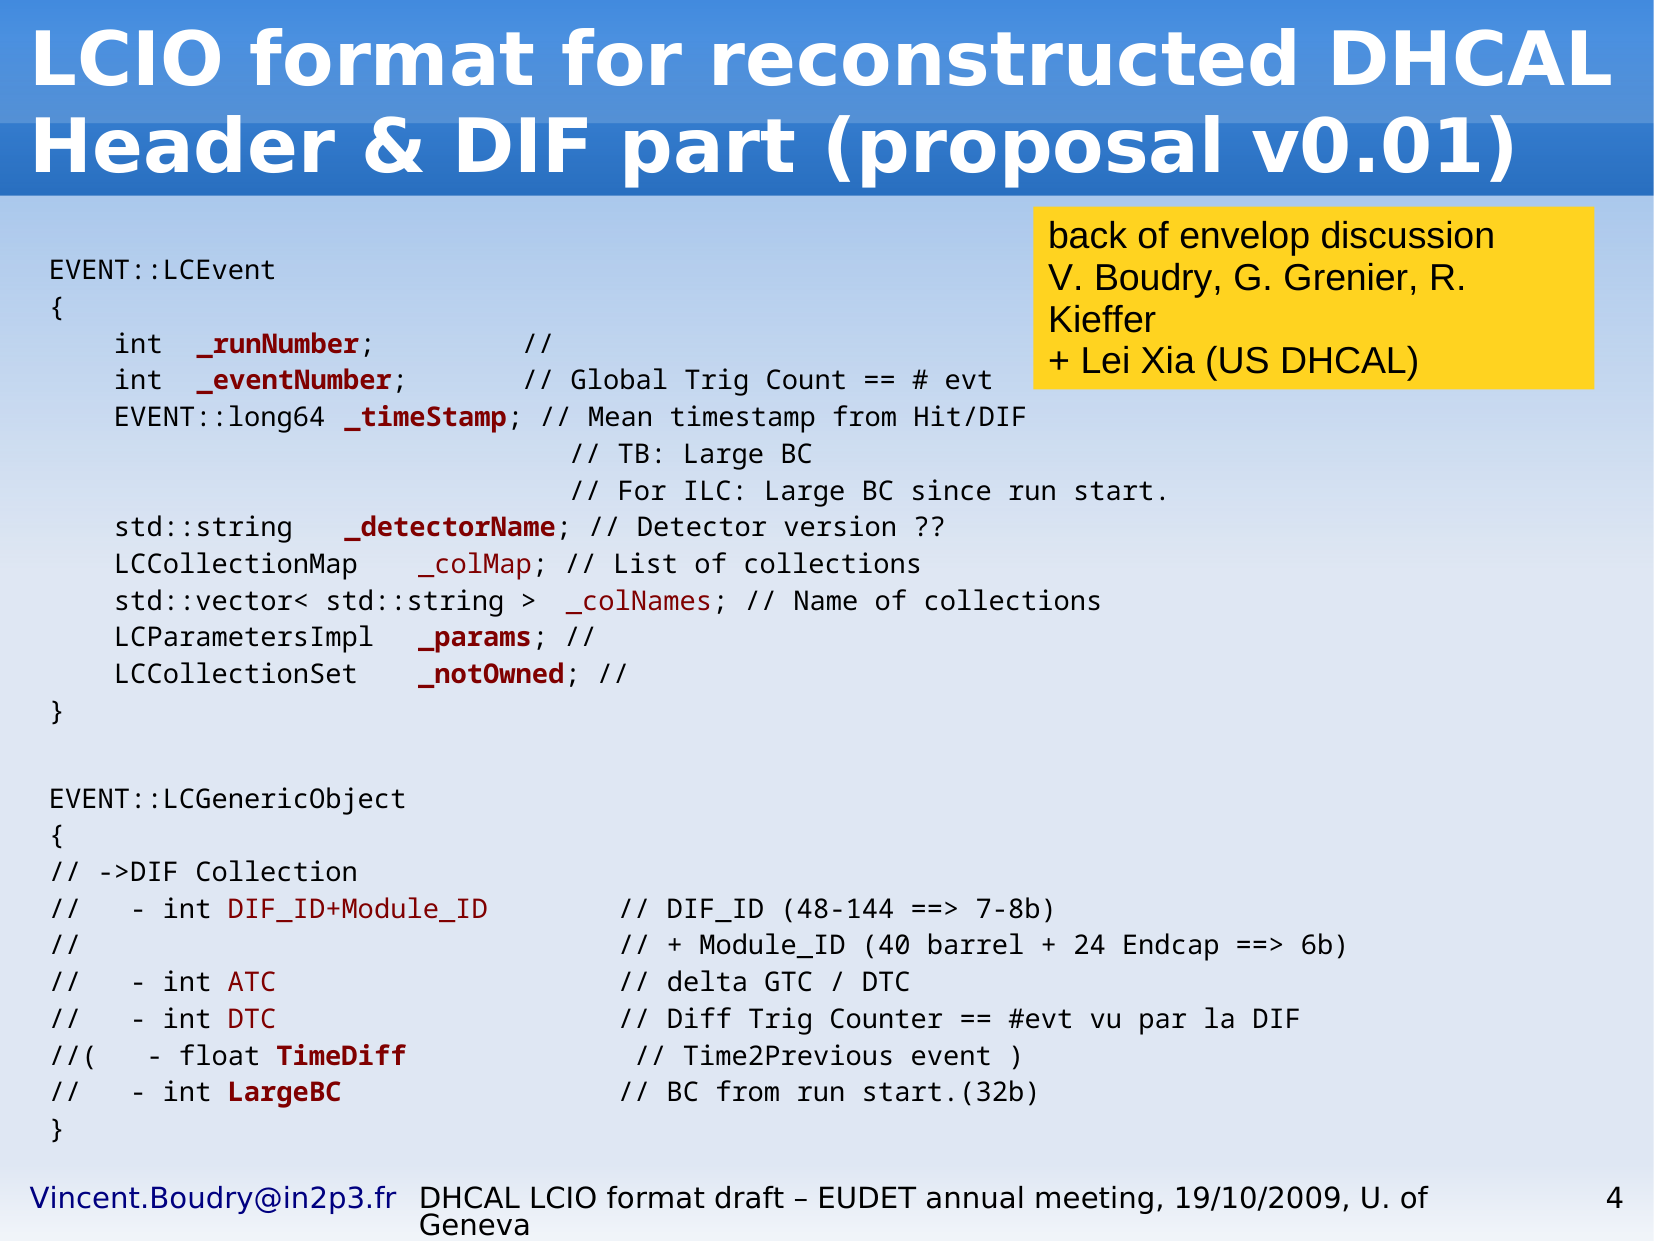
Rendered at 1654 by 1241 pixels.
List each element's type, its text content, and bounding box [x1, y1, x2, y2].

text_box back of envelop discussion V. Boudry, G. Grenier, R. Kieffer + Lei Xia (US DHCAL) [1033, 206, 1595, 348]
picture [0, 0, 1654, 1241]
title LCIO format for reconstructed DHCAL Header & DIF part (proposal v0.01) [29, 7, 1654, 200]
text_box EVENT::LCEvent { int _runNumber; // int _eventNumber; // Global Trig Count == # evt EVENT::long64 _timeStamp; // Mean timestamp from Hit/DIF // TB: Large BC // For ILC: Large BC since run start. std::string _detectorName; // Detector version ?? LCCollectionMap _colMap; // List of collections std::vector< std::string > _colNames; // Name of collections LCParametersImpl _params; // LCCollectionSet _notOwned; // } EVENT::LCGenericObject { // ->DIF Collection // - int DIF_ID+Module_ID // DIF_ID (48-144 ==> 7-8b) // // + Module_ID (40 barrel + 24 Endcap ==> 6b) // - int ATC // delta GTC / DTC // - int DTC // Diff Trig Counter == #evt vu par la DIF //( - float TimeDiff // Time2Previous event ) // - int LargeBC // BC from run start.(32b) } [34, 206, 1636, 1241]
